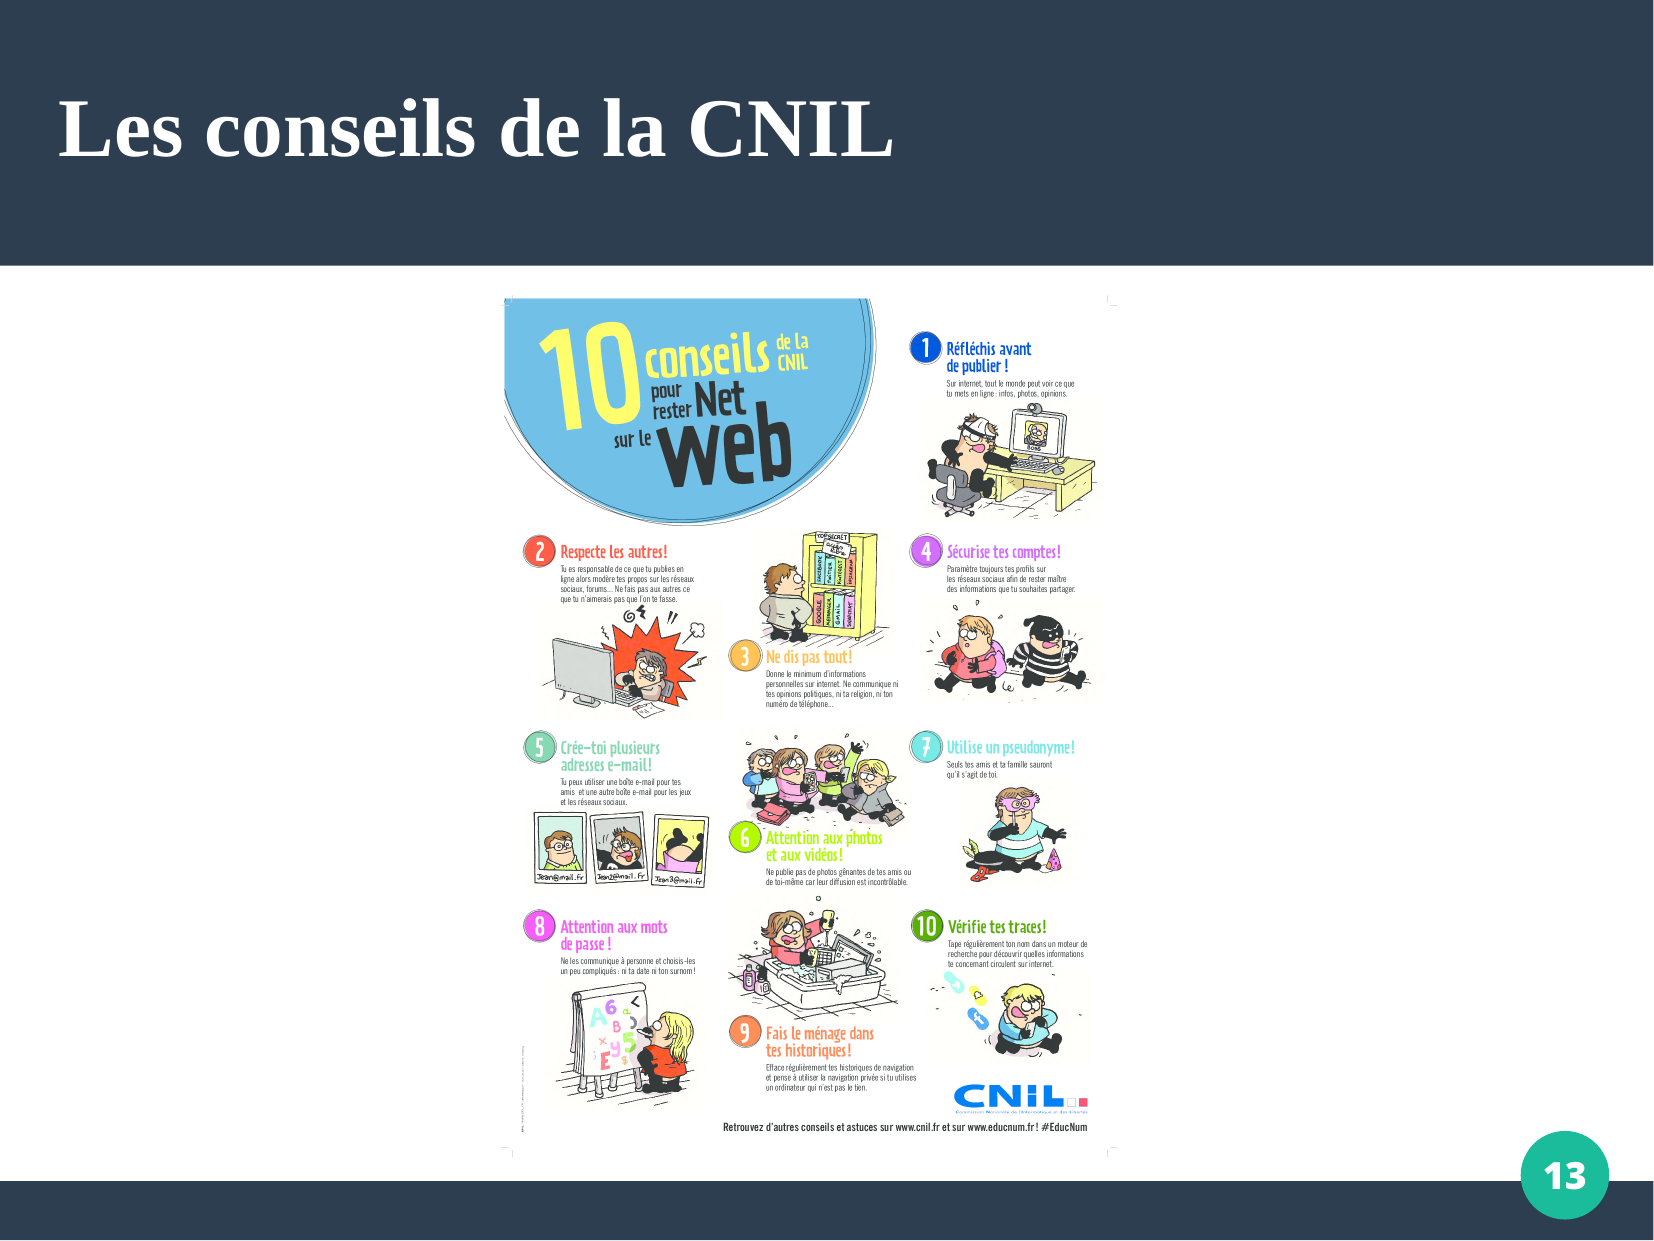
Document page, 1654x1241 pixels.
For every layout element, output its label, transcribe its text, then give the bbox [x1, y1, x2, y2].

list [90, 336, 1626, 1164]
title Les conseils de la CNIL [59, 49, 1595, 207]
picture [501, 295, 1118, 1157]
